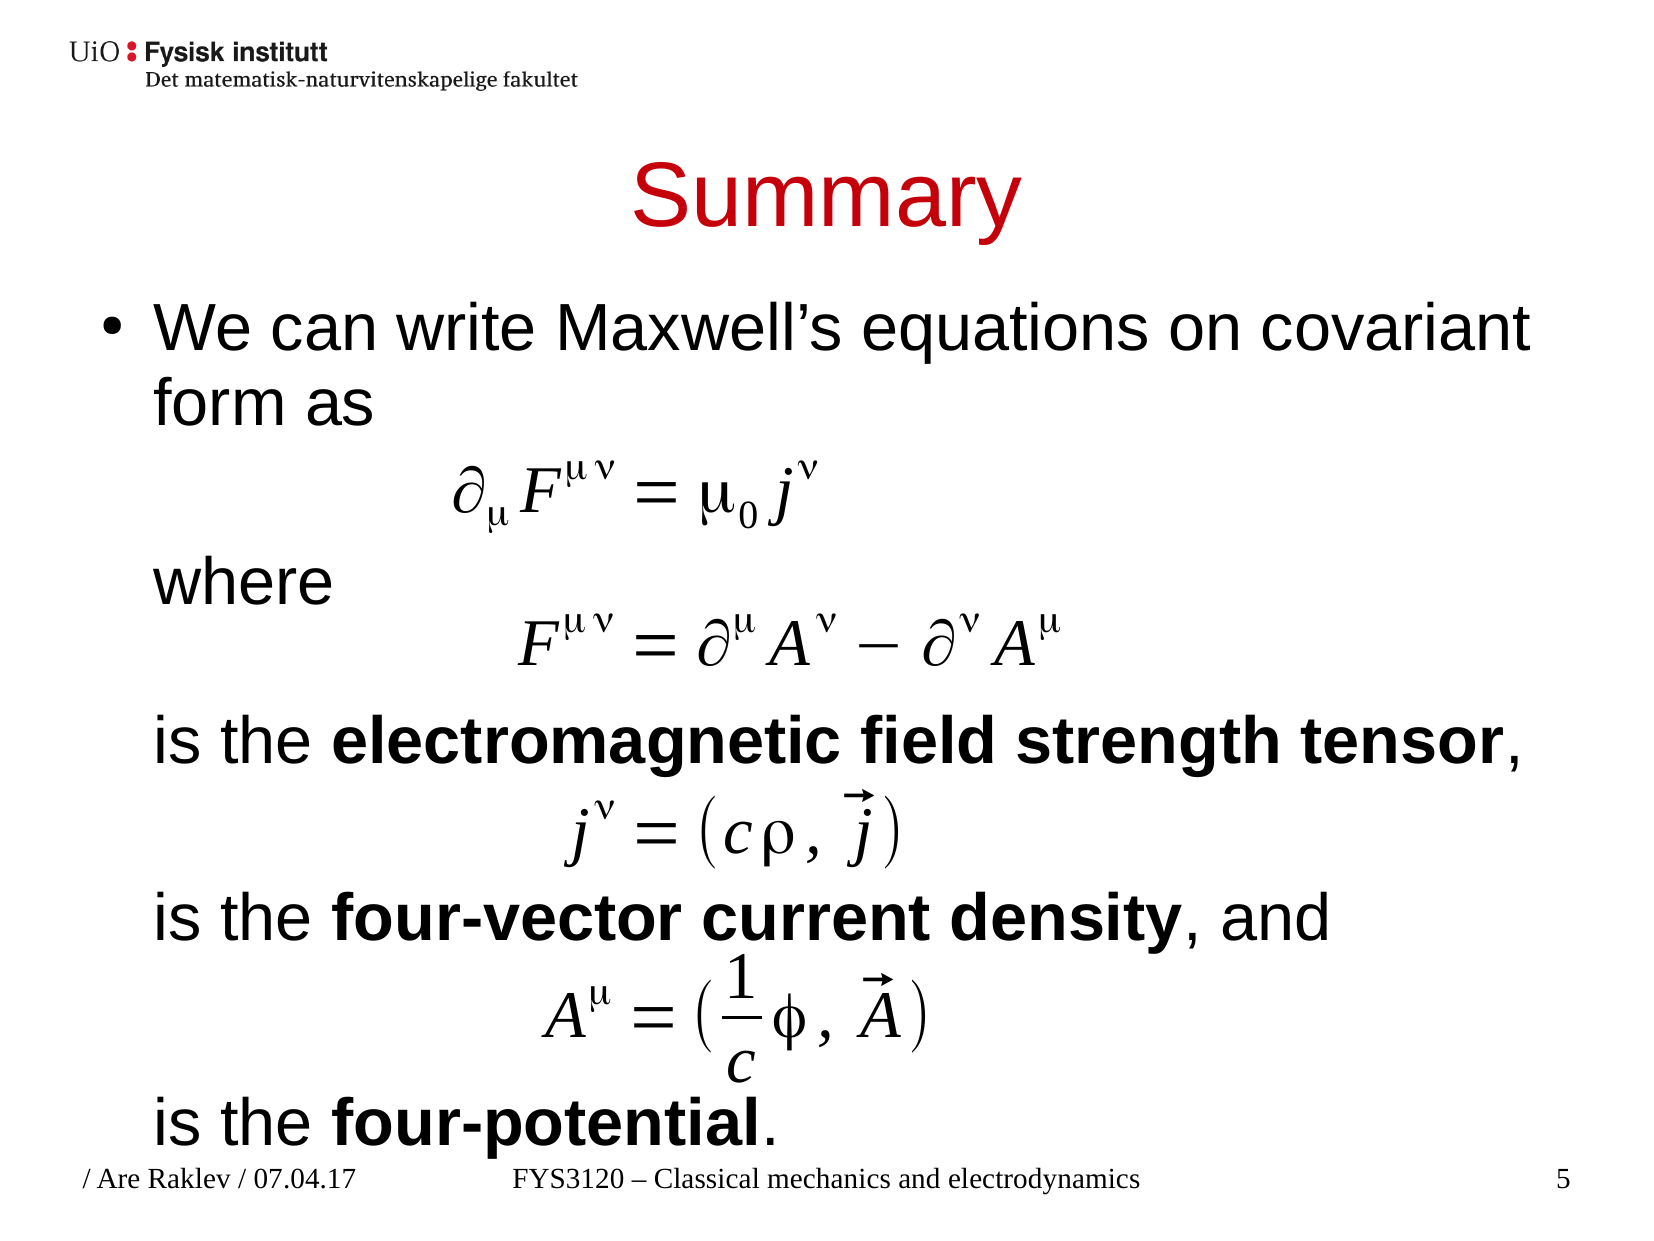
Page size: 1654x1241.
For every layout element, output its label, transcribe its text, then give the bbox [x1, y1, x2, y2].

title Summary [82, 90, 1571, 290]
picture [68, 37, 581, 93]
chart [509, 605, 1068, 680]
chart [532, 939, 936, 1098]
list We can write Maxwell’s equations on covariant form as where is the electromagnetic field strength tensor, is the four-vector current density, and is the four-potential. [82, 290, 1571, 1241]
chart [556, 785, 910, 873]
chart [444, 452, 826, 537]
